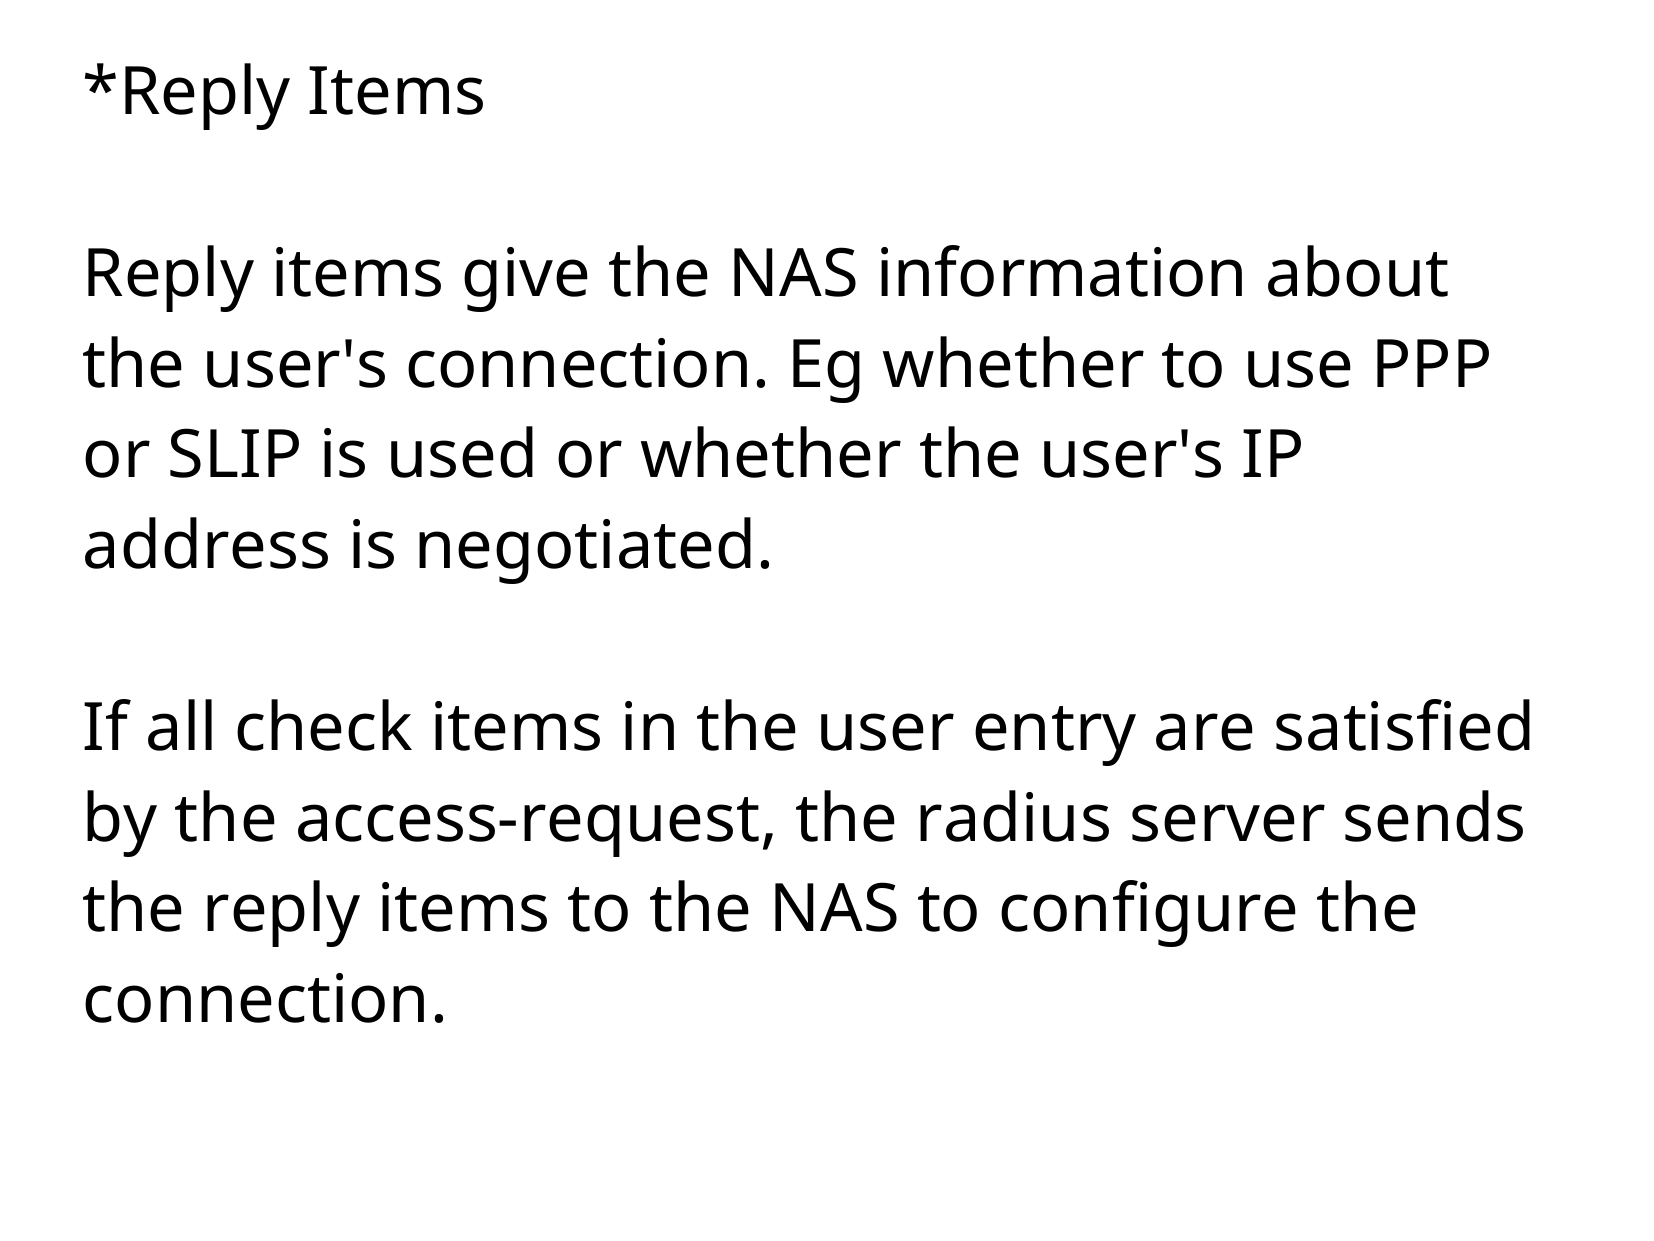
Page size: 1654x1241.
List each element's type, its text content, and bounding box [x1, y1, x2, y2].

subtitle *Reply Items Reply items give the NAS information about the user's connection. Eg whether to use PPP or SLIP is used or whether the user's IP address is negotiated. If all check items in the user entry are satisfied by the access-request, the radius server sends the reply items to the NAS to configure the connection. [82, 75, 1571, 1102]
